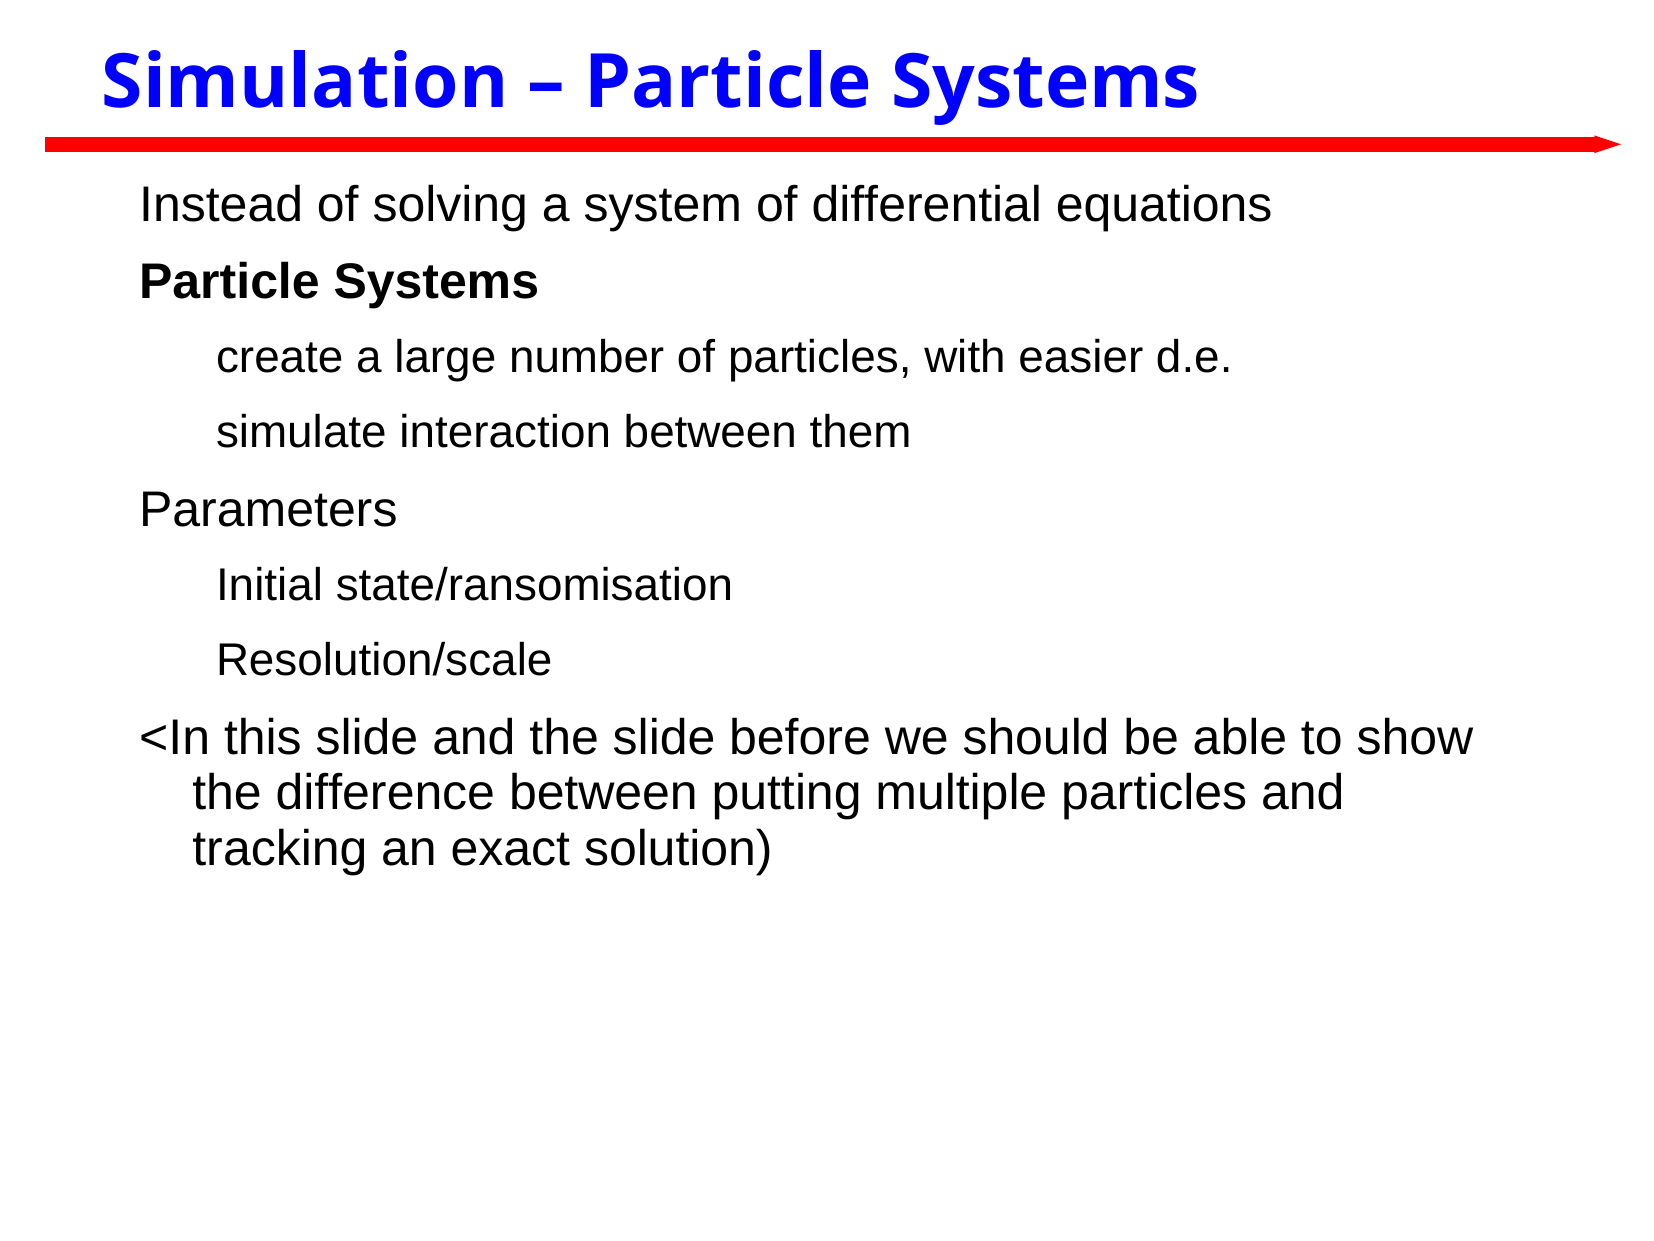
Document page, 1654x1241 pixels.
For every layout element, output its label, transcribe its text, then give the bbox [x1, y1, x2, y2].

list Instead of solving a system of differential equations Particle Systems create a large number of particles, with easier d.e. simulate interaction between them Parameters Initial state/ransomisation Resolution/scale <In this slide and the slide before we should be able to show the difference between putting multiple particles and tracking an exact solution) [121, 175, 1534, 1127]
title Simulation – Particle Systems [101, 27, 1514, 130]
